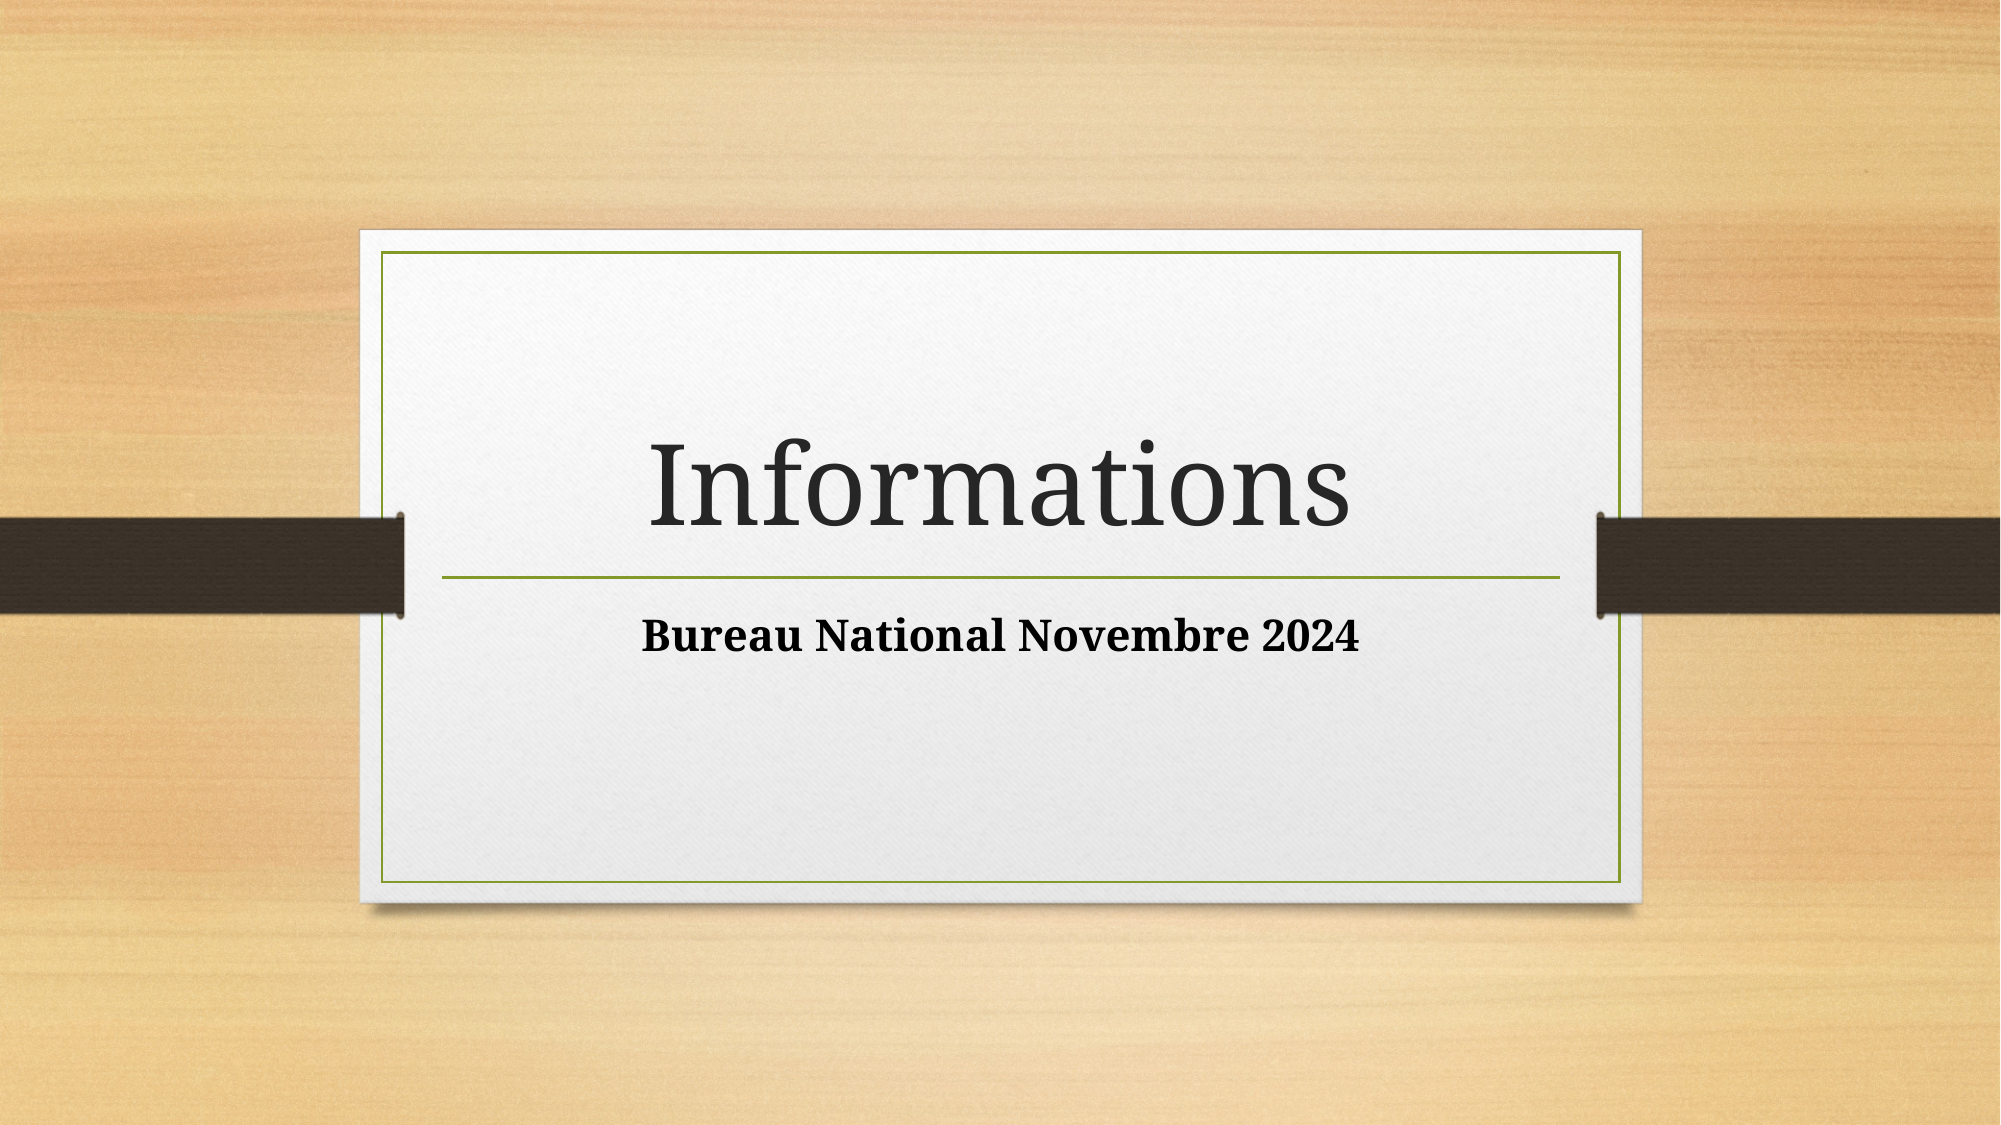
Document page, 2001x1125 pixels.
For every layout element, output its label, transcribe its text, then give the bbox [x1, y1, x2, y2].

subtitle Bureau National Novembre 2024 [441, 600, 1560, 817]
title Informations [441, 306, 1560, 556]
